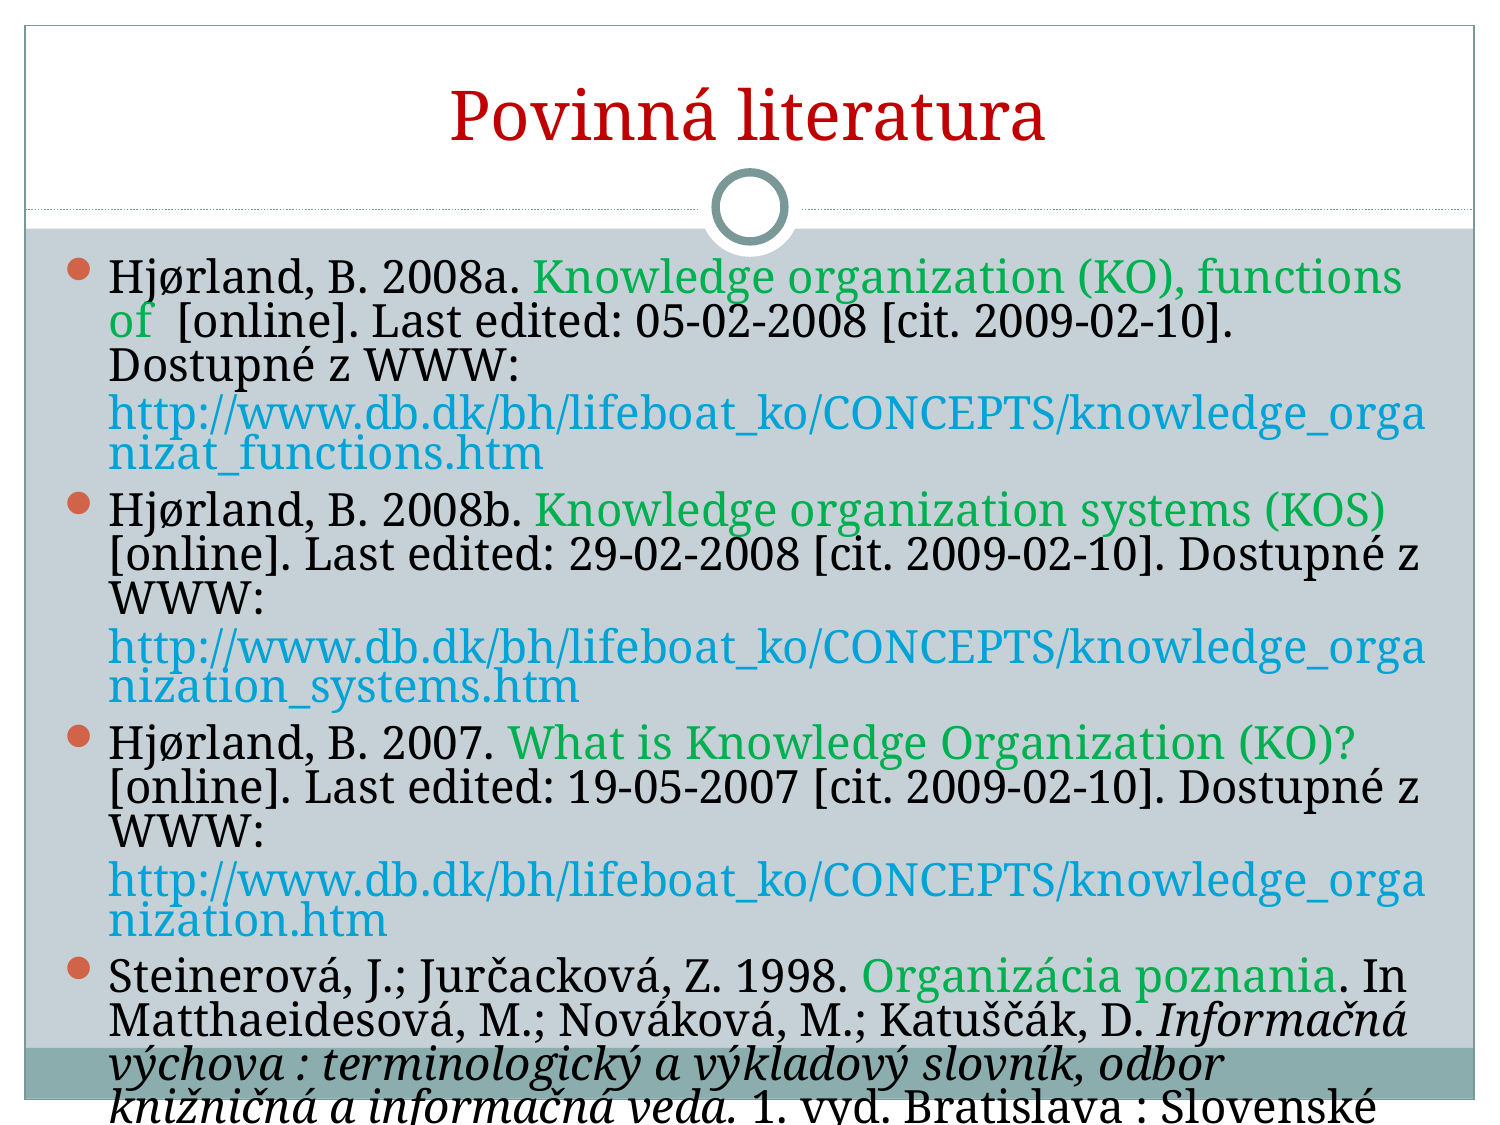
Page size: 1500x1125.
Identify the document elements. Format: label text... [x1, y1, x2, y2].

title Povinná literatura [49, 37, 1450, 162]
list Hjørland, B. 2008a. Knowledge organization (KO), functions of [online]. Last edited: 05-02-2008 [cit. 2009-02-10]. Dostupné z WWW: http://www.db.dk/bh/lifeboat_ko/CONCEPTS/knowledge_organizat_functions.htm Hjørland, B. 2008b. Knowledge organization systems (KOS) [online]. Last edited: 29-02-2008 [cit. 2009-02-10]. Dostupné z WWW: http://www.db.dk/bh/lifeboat_ko/CONCEPTS/knowledge_organization_systems.htm Hjørland, B. 2007. What is Knowledge Organization (KO)? [online]. Last edited: 19-05-2007 [cit. 2009-02-10]. Dostupné z WWW: http://www.db.dk/bh/lifeboat_ko/CONCEPTS/knowledge_organization.htm Steinerová, J.; Jurčacková, Z. 1998. Organizácia poznania. In Matthaeidesová, M.; Nováková, M.; Katuščák, D. Informačná výchova : terminologický a výkladový slovník, odbor knižničná a informačná veda. 1. vyd. Bratislava : Slovenské pedagogické nakladateľstvo, 1998, s. 249-251. ISBN 8008028181. [49, 250, 1445, 1125]
